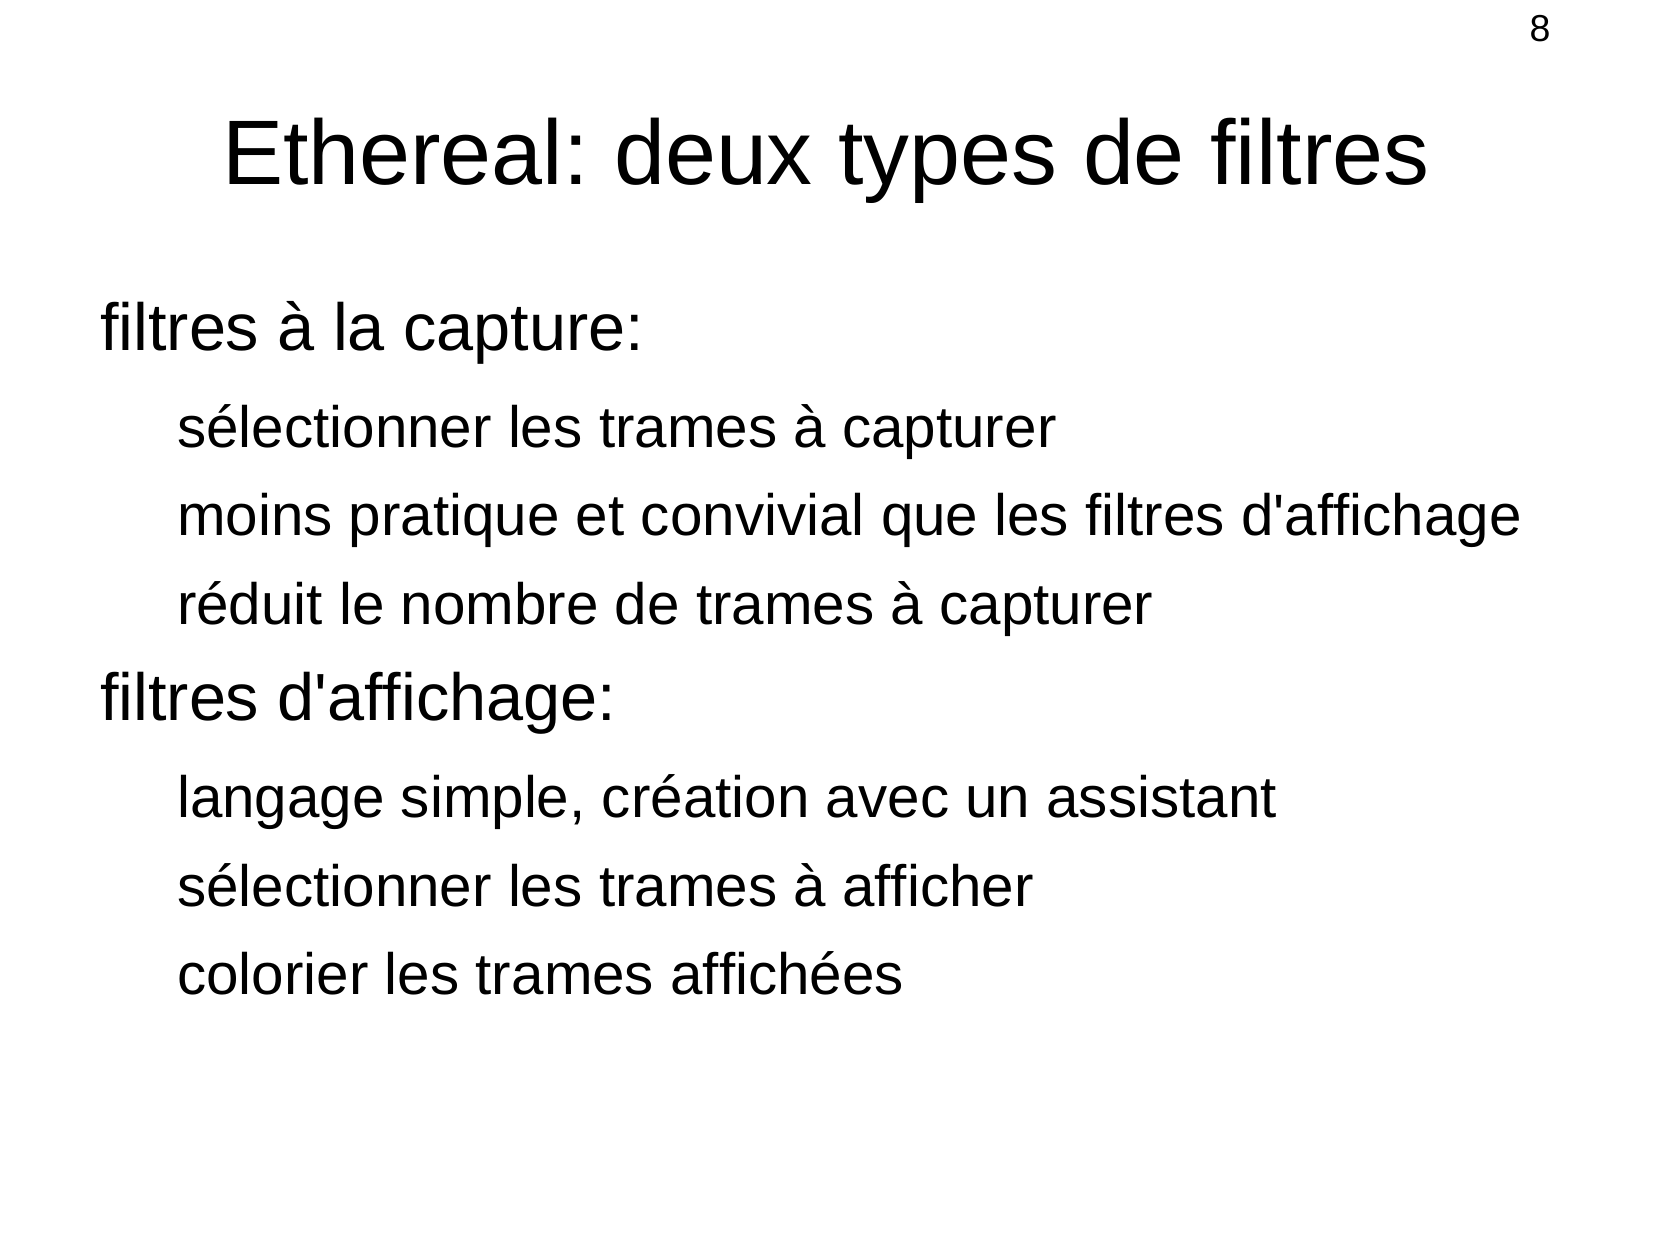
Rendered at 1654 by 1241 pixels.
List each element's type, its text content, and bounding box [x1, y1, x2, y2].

title Ethereal: deux types de filtres [82, 56, 1571, 250]
list filtres à la capture: sélectionner les trames à capturer moins pratique et convivial que les filtres d'affichage réduit le nombre de trames à capturer filtres d'affichage: langage simple, création avec un assistant sélectionner les trames à afficher colorier les trames affichées [82, 290, 1571, 1109]
